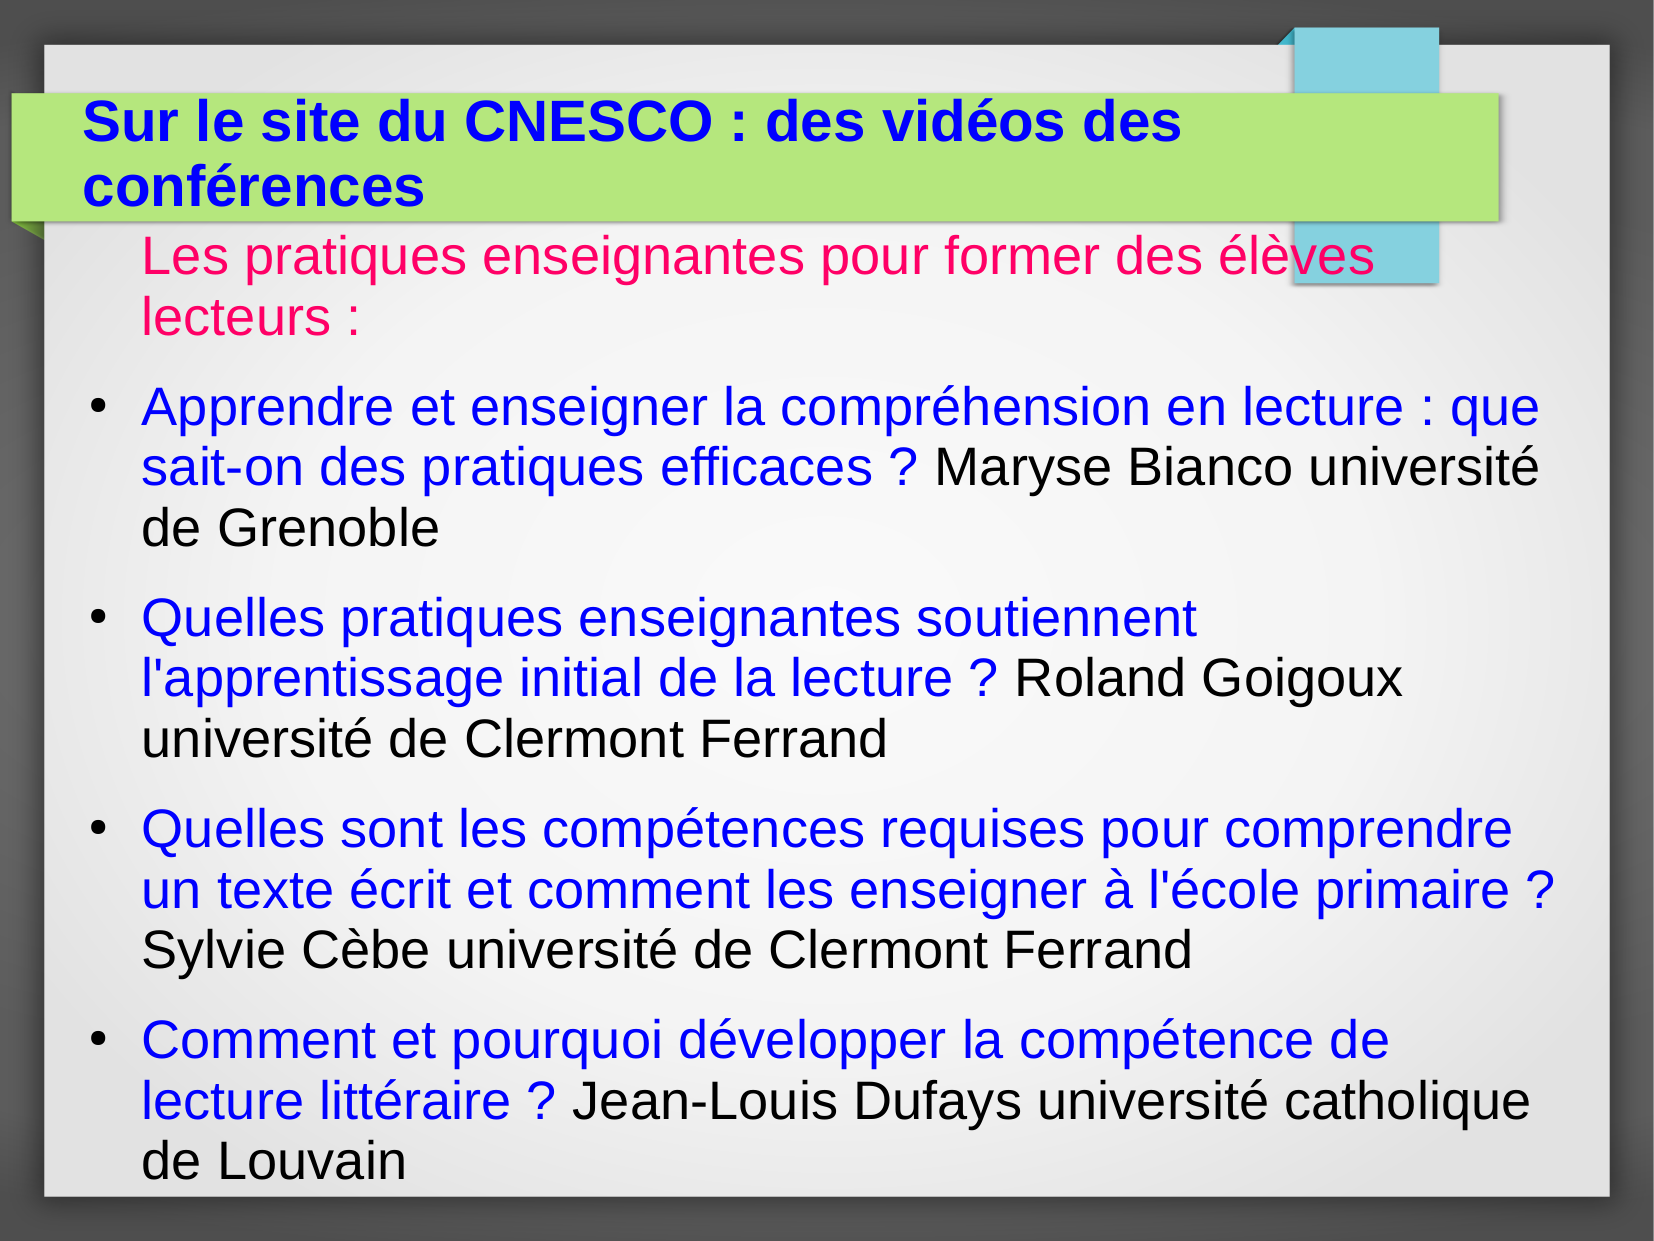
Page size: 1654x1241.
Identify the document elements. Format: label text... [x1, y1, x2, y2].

title Sur le site du CNESCO : des vidéos des conférences [82, 87, 1264, 221]
list Les pratiques enseignantes pour former des élèves lecteurs : Apprendre et enseigner la compréhension en lecture : que sait-on des pratiques efficaces ? Maryse Bianco université de Grenoble Quelles pratiques enseignantes soutiennent l'apprentissage initial de la lecture ? Roland Goigoux université de Clermont Ferrand Quelles sont les compétences requises pour comprendre un texte écrit et comment les enseigner à l'école primaire ? Sylvie Cèbe université de Clermont Ferrand Comment et pourquoi développer la compétence de lecture littéraire ? Jean-Louis Dufays université catholique de Louvain [70, 225, 1560, 1182]
picture [0, 0, 1654, 1241]
